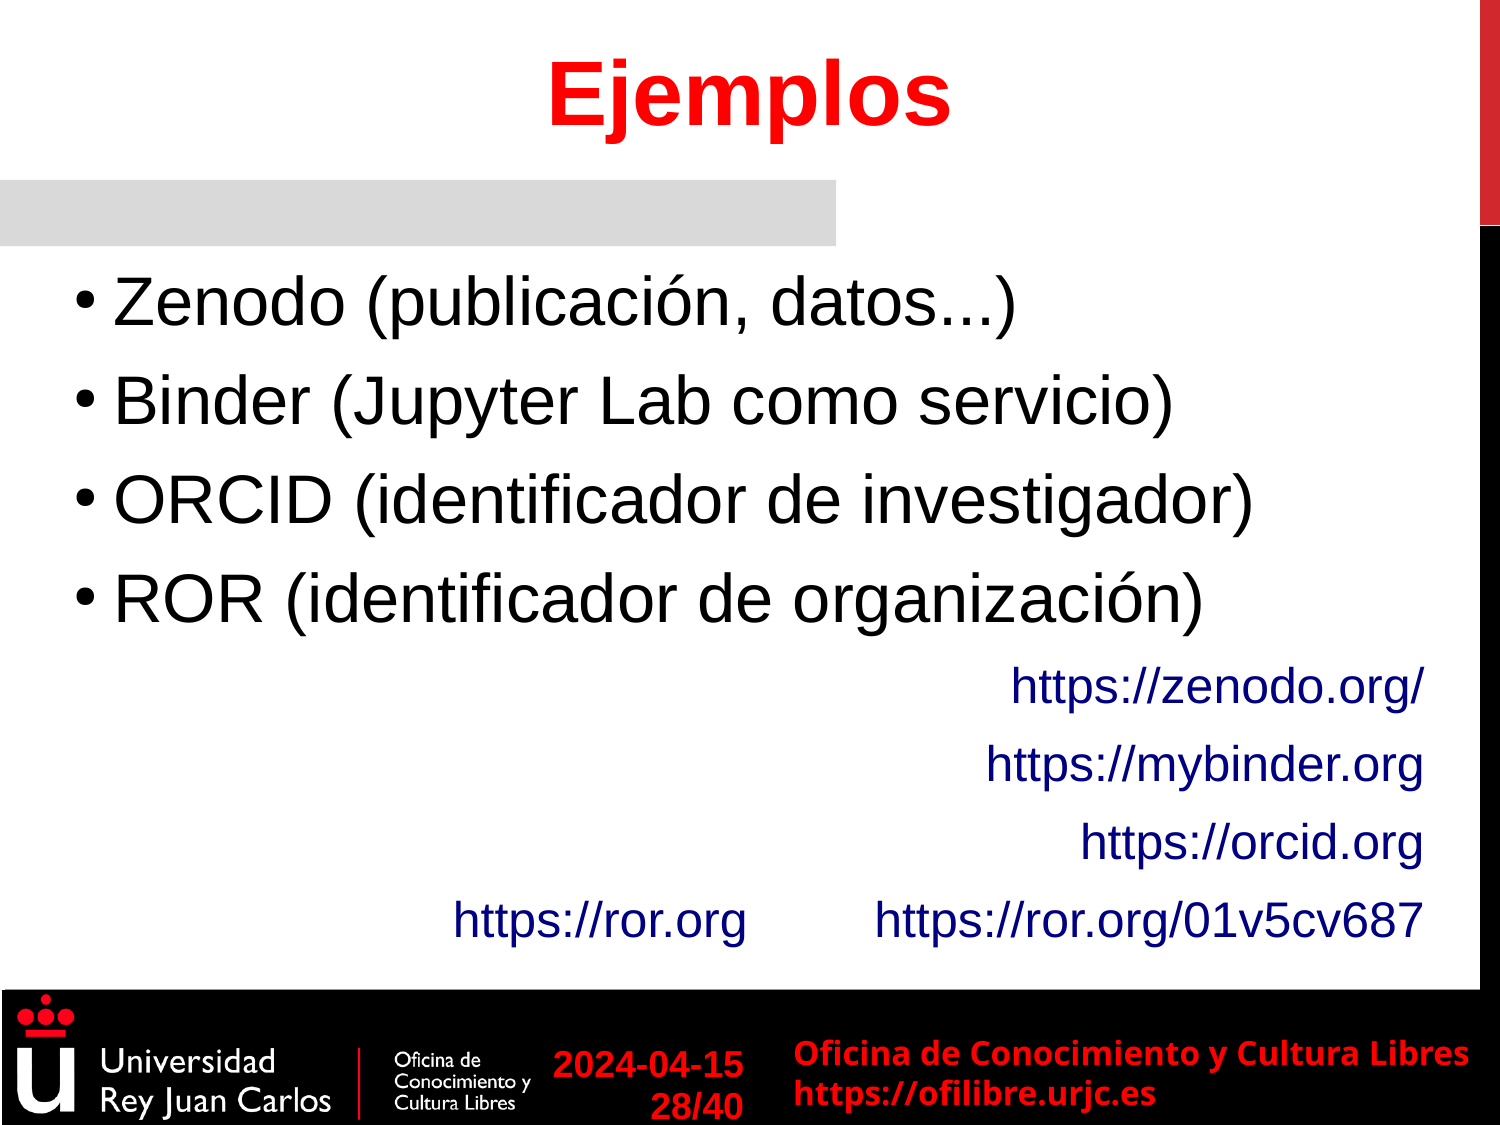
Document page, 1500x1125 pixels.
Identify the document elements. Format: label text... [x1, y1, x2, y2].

title Ejemplos [75, 15, 1425, 172]
list Zenodo (publicación, datos...) Binder (Jupyter Lab como servicio) ORCID (identificador de investigador) ROR (identificador de organización) https://zenodo.org/ https://mybinder.org https://orcid.org https://ror.org https://ror.org/01v5cv687 [60, 263, 1426, 961]
picture [17, 994, 531, 1120]
